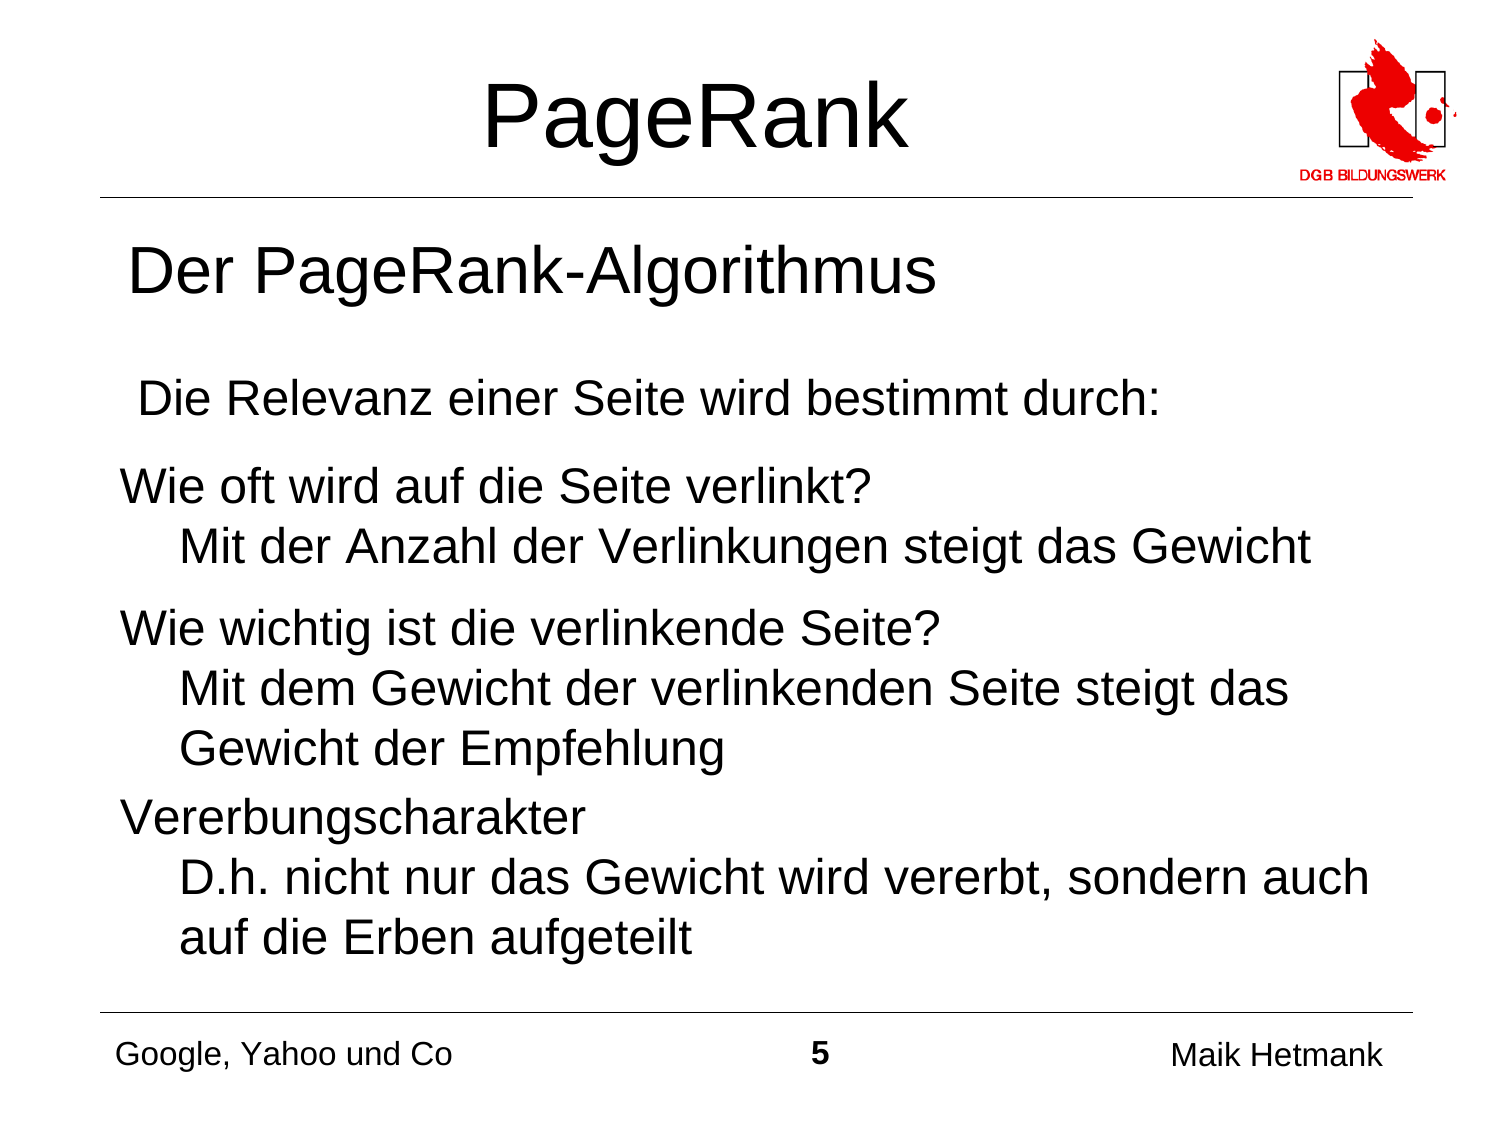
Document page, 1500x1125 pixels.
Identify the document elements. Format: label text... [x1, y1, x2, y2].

text_box Vererbungscharakter D.h. nicht nur das Gewicht wird vererbt, sondern auch auf die Erben aufgeteilt [119, 785, 1416, 961]
text_box Wie oft wird auf die Seite verlinkt? Mit der Anzahl der Verlinkungen steigt das Gewicht [119, 454, 1415, 571]
title PageRank [87, 49, 1305, 175]
list Der PageRank-Algorithmus [112, 224, 1426, 324]
picture [1299, 37, 1457, 181]
text_box Die Relevanz einer Seite wird bestimmt durch: [137, 366, 1384, 432]
text_box Wie wichtig ist die verlinkende Seite? Mit dem Gewicht der verlinkenden Seite steigt das Gewicht der Empfehlung [119, 596, 1415, 772]
